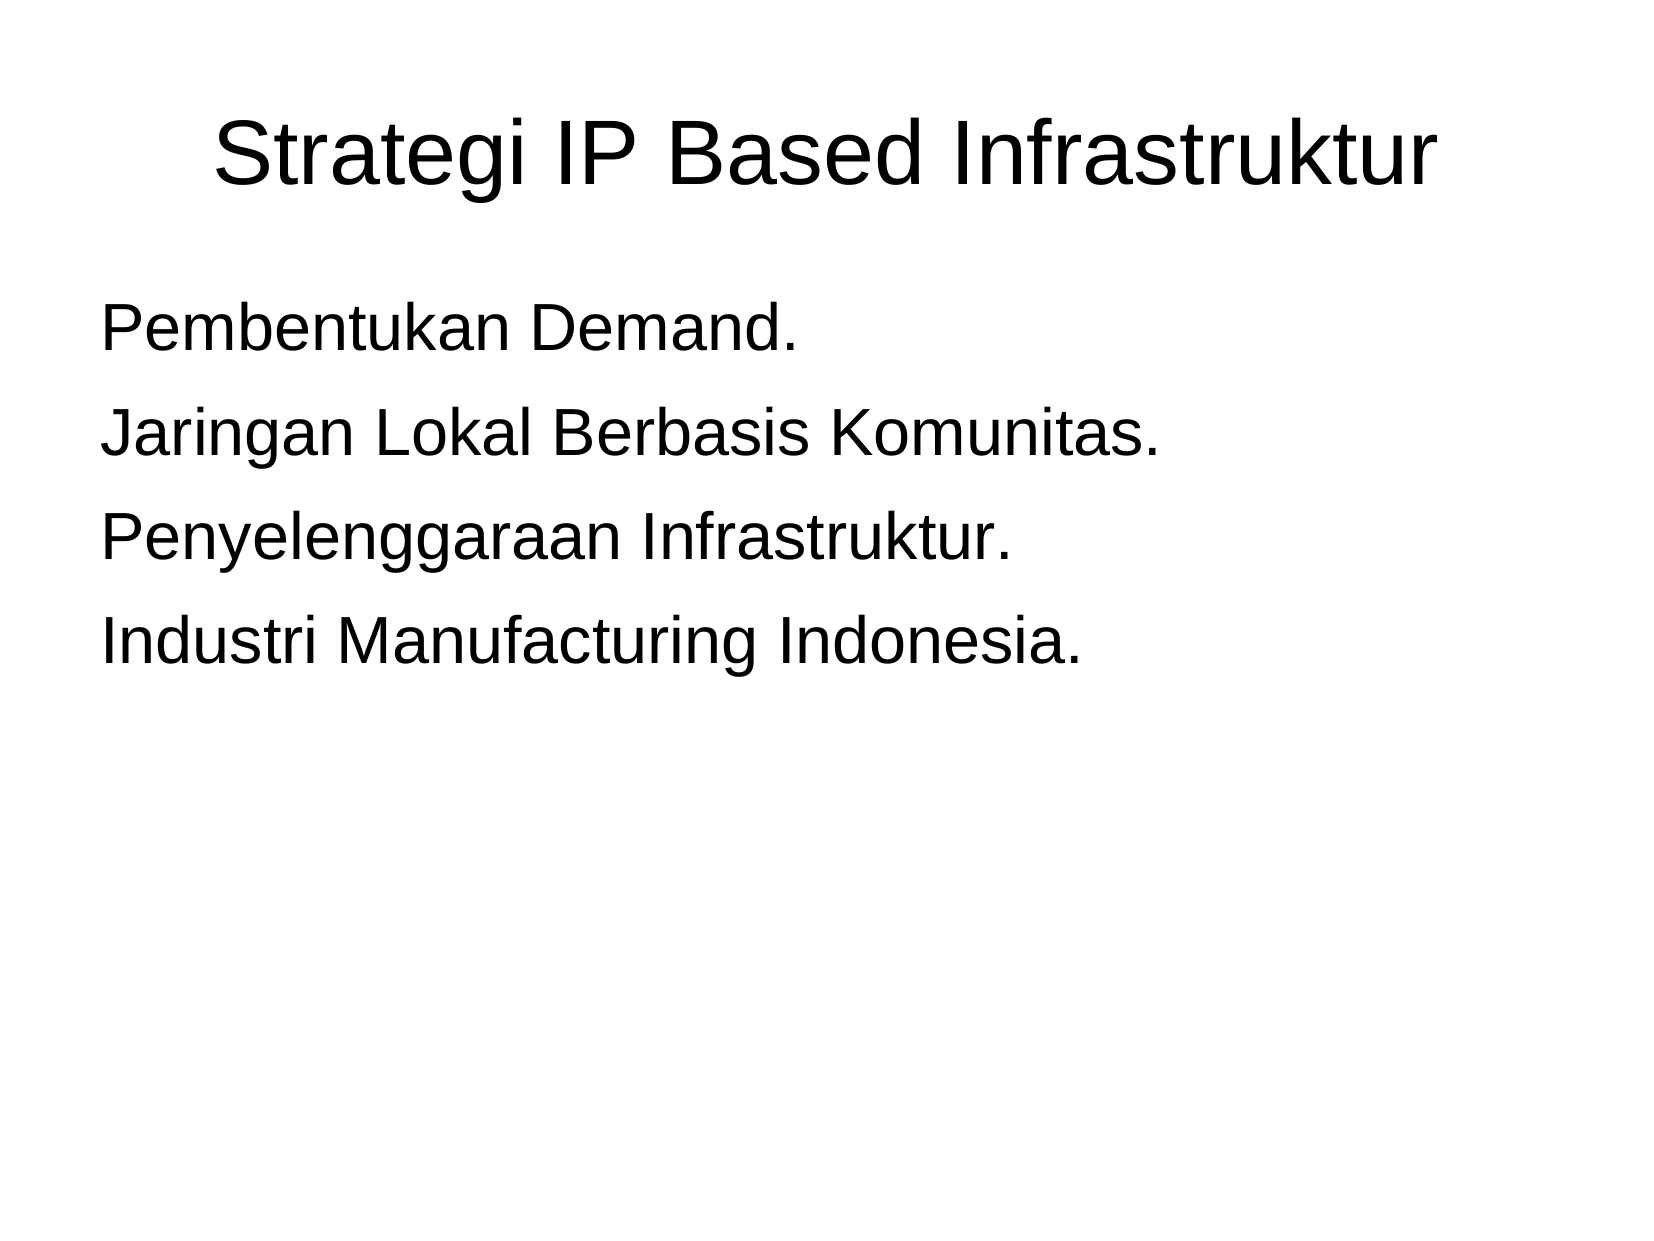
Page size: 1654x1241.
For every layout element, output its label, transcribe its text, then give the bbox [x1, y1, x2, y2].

list Pembentukan Demand. Jaringan Lokal Berbasis Komunitas. Penyelenggaraan Infrastruktur. Industri Manufacturing Indonesia. [82, 290, 1571, 1094]
title Strategi IP Based Infrastruktur [82, 56, 1571, 250]
